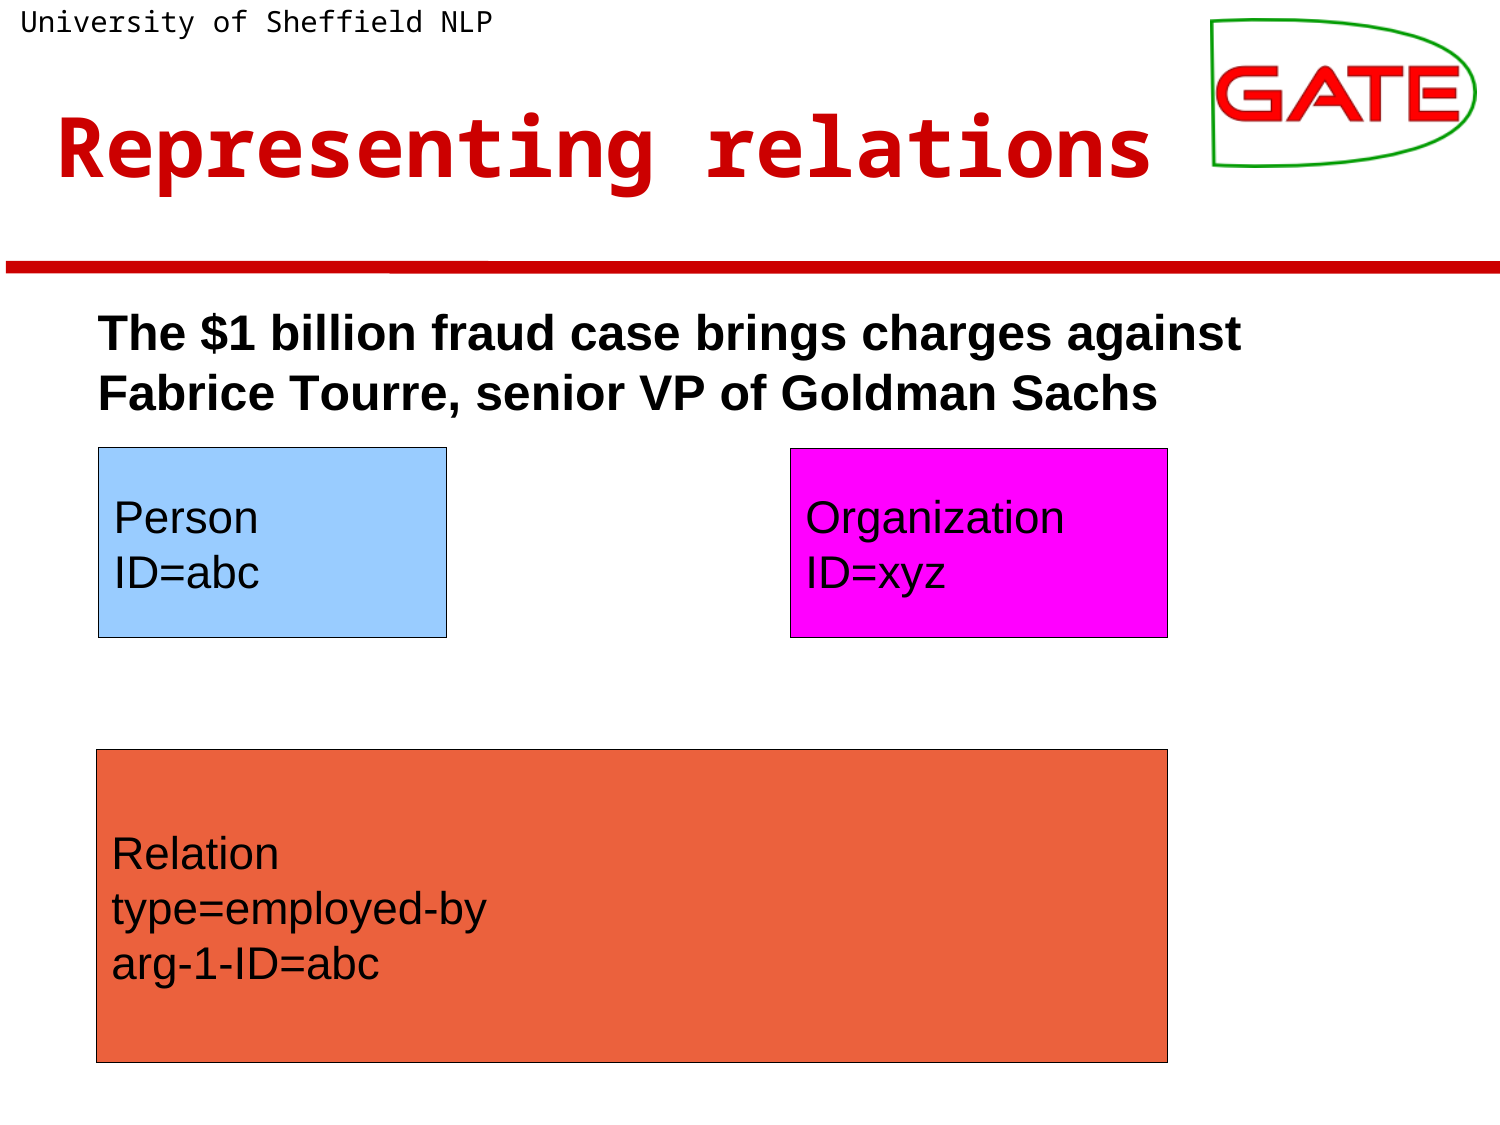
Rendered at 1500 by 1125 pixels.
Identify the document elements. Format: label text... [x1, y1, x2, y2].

picture [1210, 18, 1477, 168]
text_box Organization ID=xyz [790, 448, 1168, 638]
title Representing relations [41, 30, 1391, 262]
text_box The $1 billion fraud case brings charges against Fabrice Tourre, senior VP of Goldman Sachs [83, 293, 1263, 429]
text_box Relation type=employed-by arg-1-ID=abc [96, 749, 1168, 1063]
text_box Person ID=abc [98, 447, 447, 638]
